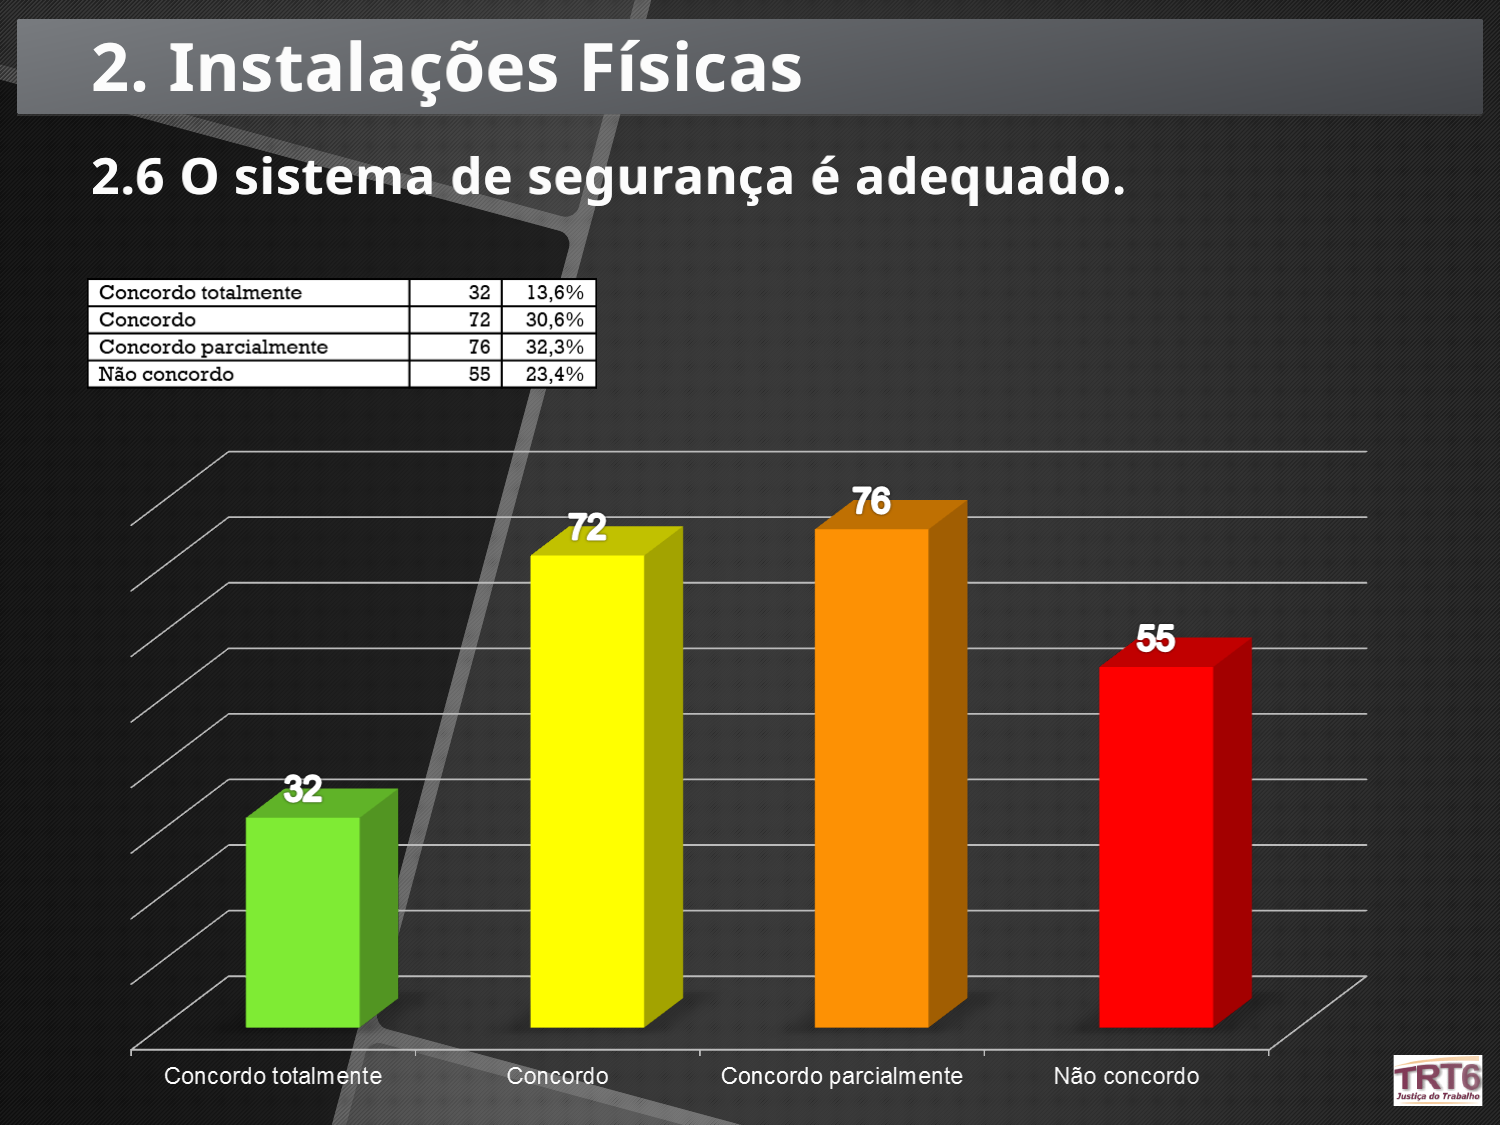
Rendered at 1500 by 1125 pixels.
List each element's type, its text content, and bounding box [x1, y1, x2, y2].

picture [87, 273, 597, 399]
text_box [18, 19, 1482, 114]
chart [60, 414, 1440, 1115]
text_box 2. Instalações Físicas [77, 18, 1270, 113]
picture [1440, 1055, 1483, 1106]
text_box 2.6 O sistema de segurança é adequado. [77, 137, 1447, 212]
